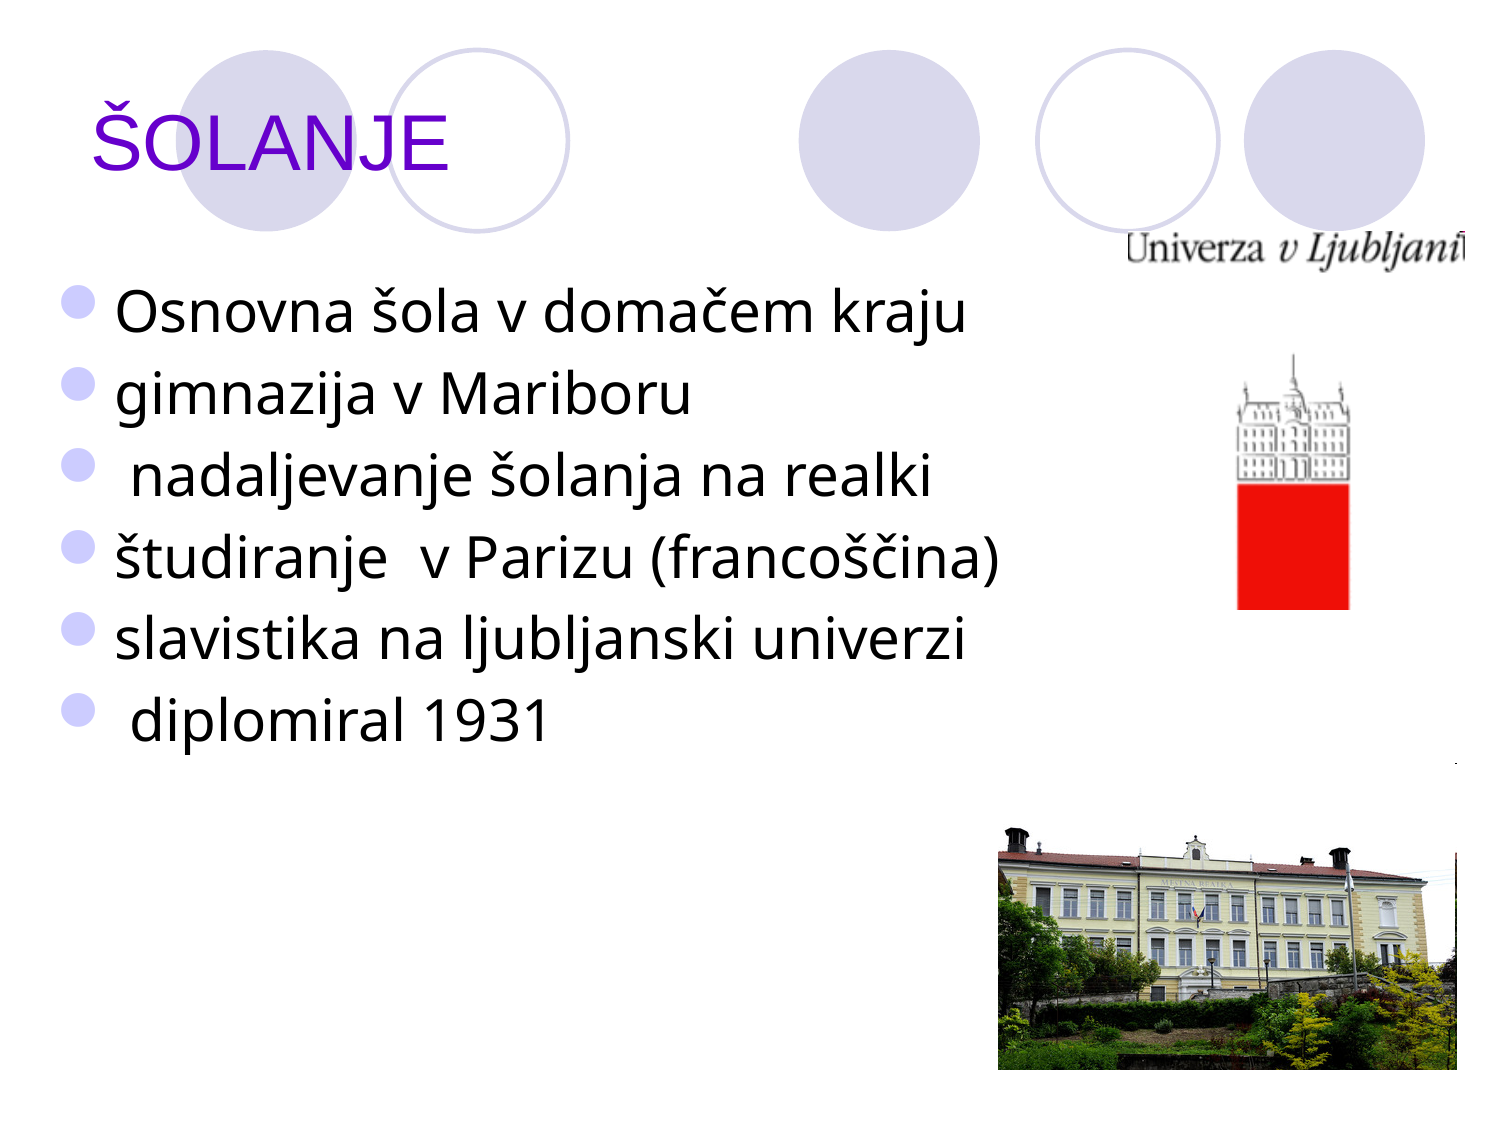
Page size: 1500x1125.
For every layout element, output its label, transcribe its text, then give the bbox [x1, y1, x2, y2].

list Osnovna šola v domačem kraju gimnazija v Mariboru nadaljevanje šolanja na realki študiranje v Parizu (francoščina) slavistika na ljubljanski univerzi diplomiral 1931 [41, 267, 1117, 858]
picture [1128, 231, 1465, 610]
title ŠOLANJE [75, 45, 1425, 233]
picture [998, 763, 1457, 1070]
